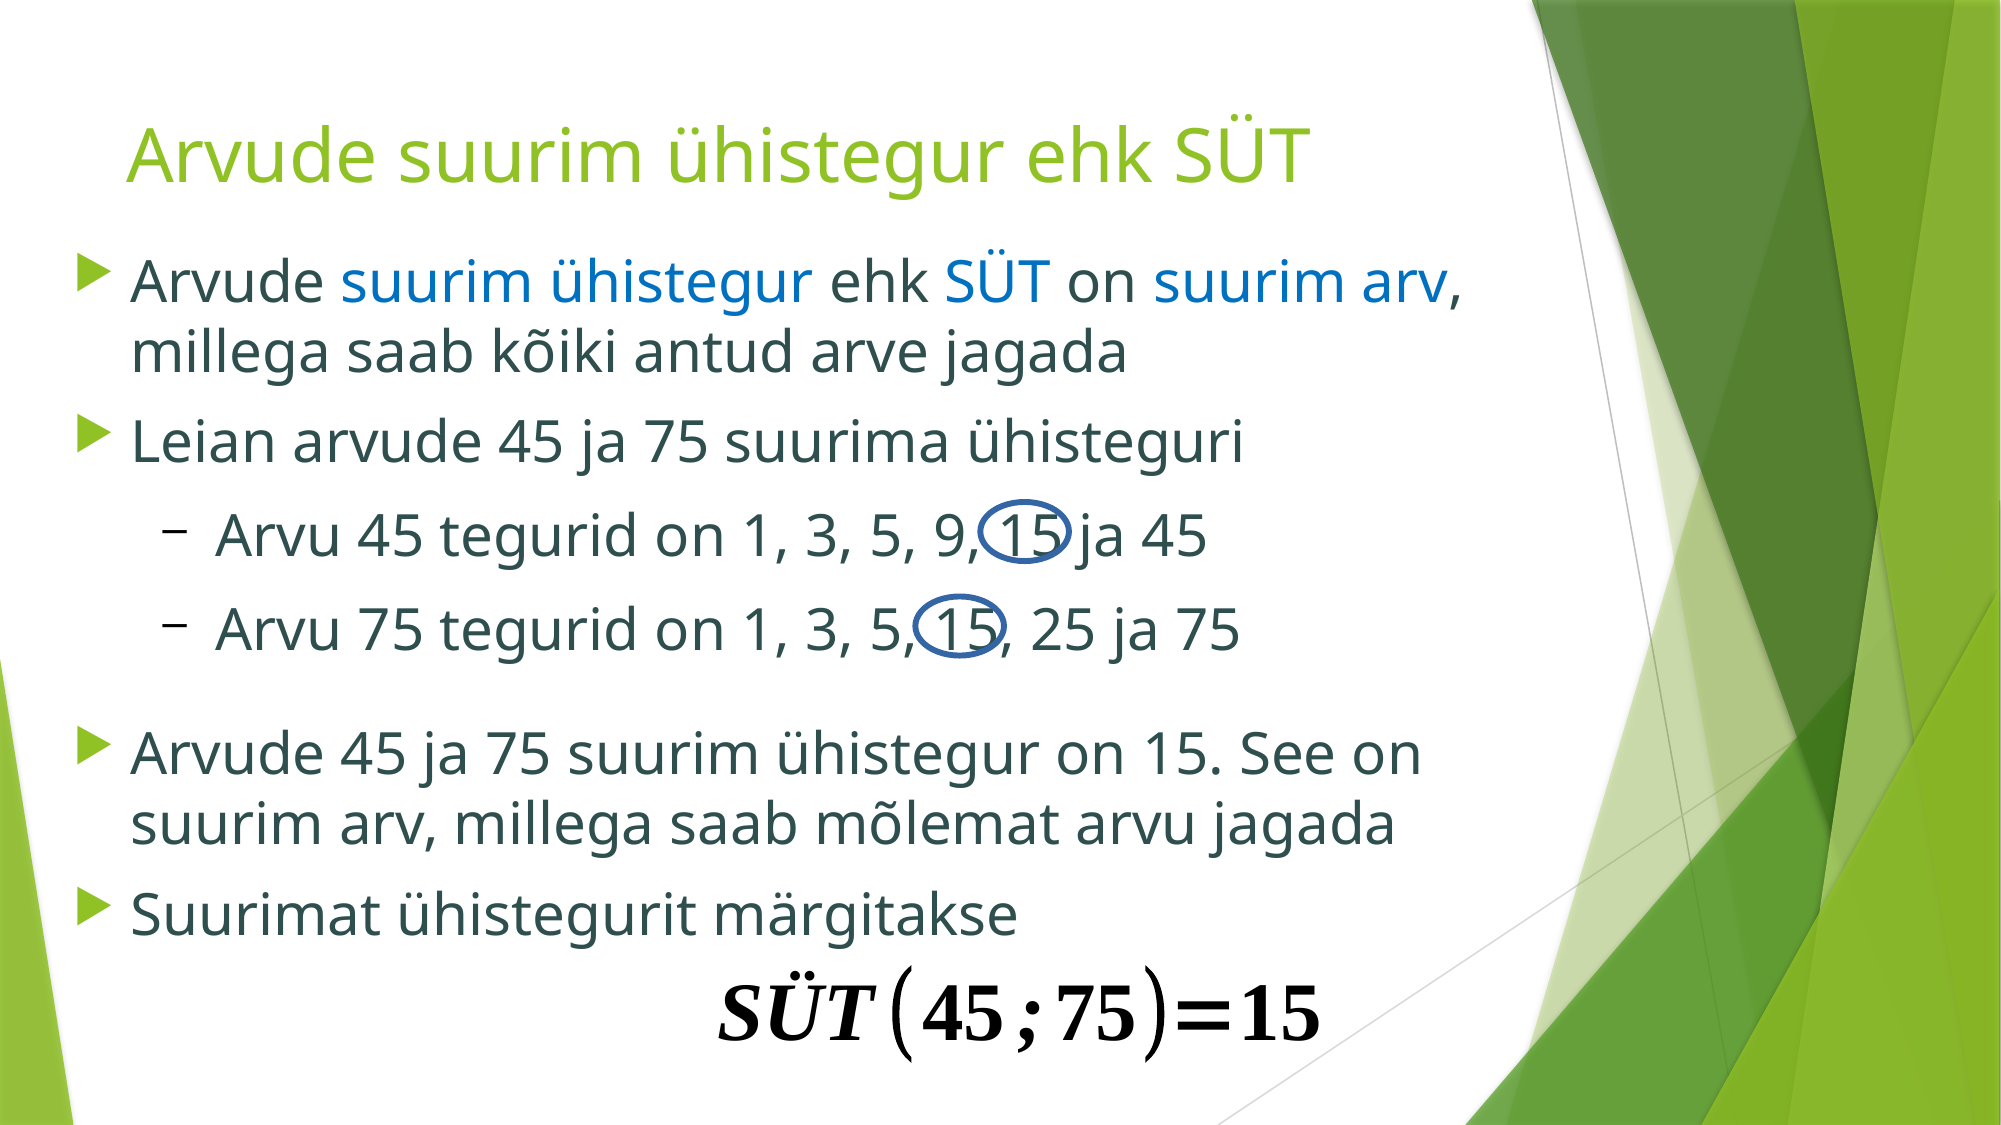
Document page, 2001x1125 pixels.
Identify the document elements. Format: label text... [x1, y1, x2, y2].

title Arvude suurim ühistegur ehk SÜT [111, 99, 1522, 236]
list Arvude suurim ühistegur ehk SÜT on suurim arv, millega saab kõiki antud arve jagada Leian arvude 45 ja 75 suurima ühisteguri Arvu 45 tegurid on 1, 3, 5, 9, 15 ja 45 Arvu 75 tegurid on 1, 3, 5, 15, 25 ja 75 [59, 236, 1625, 355]
chart [708, 963, 1329, 1063]
list Arvude 45 ja 75 suurim ühistegur on 15. See on suurim arv, millega saab mõlemat arvu jagada Suurimat ühistegurit märgitakse [59, 708, 1625, 827]
